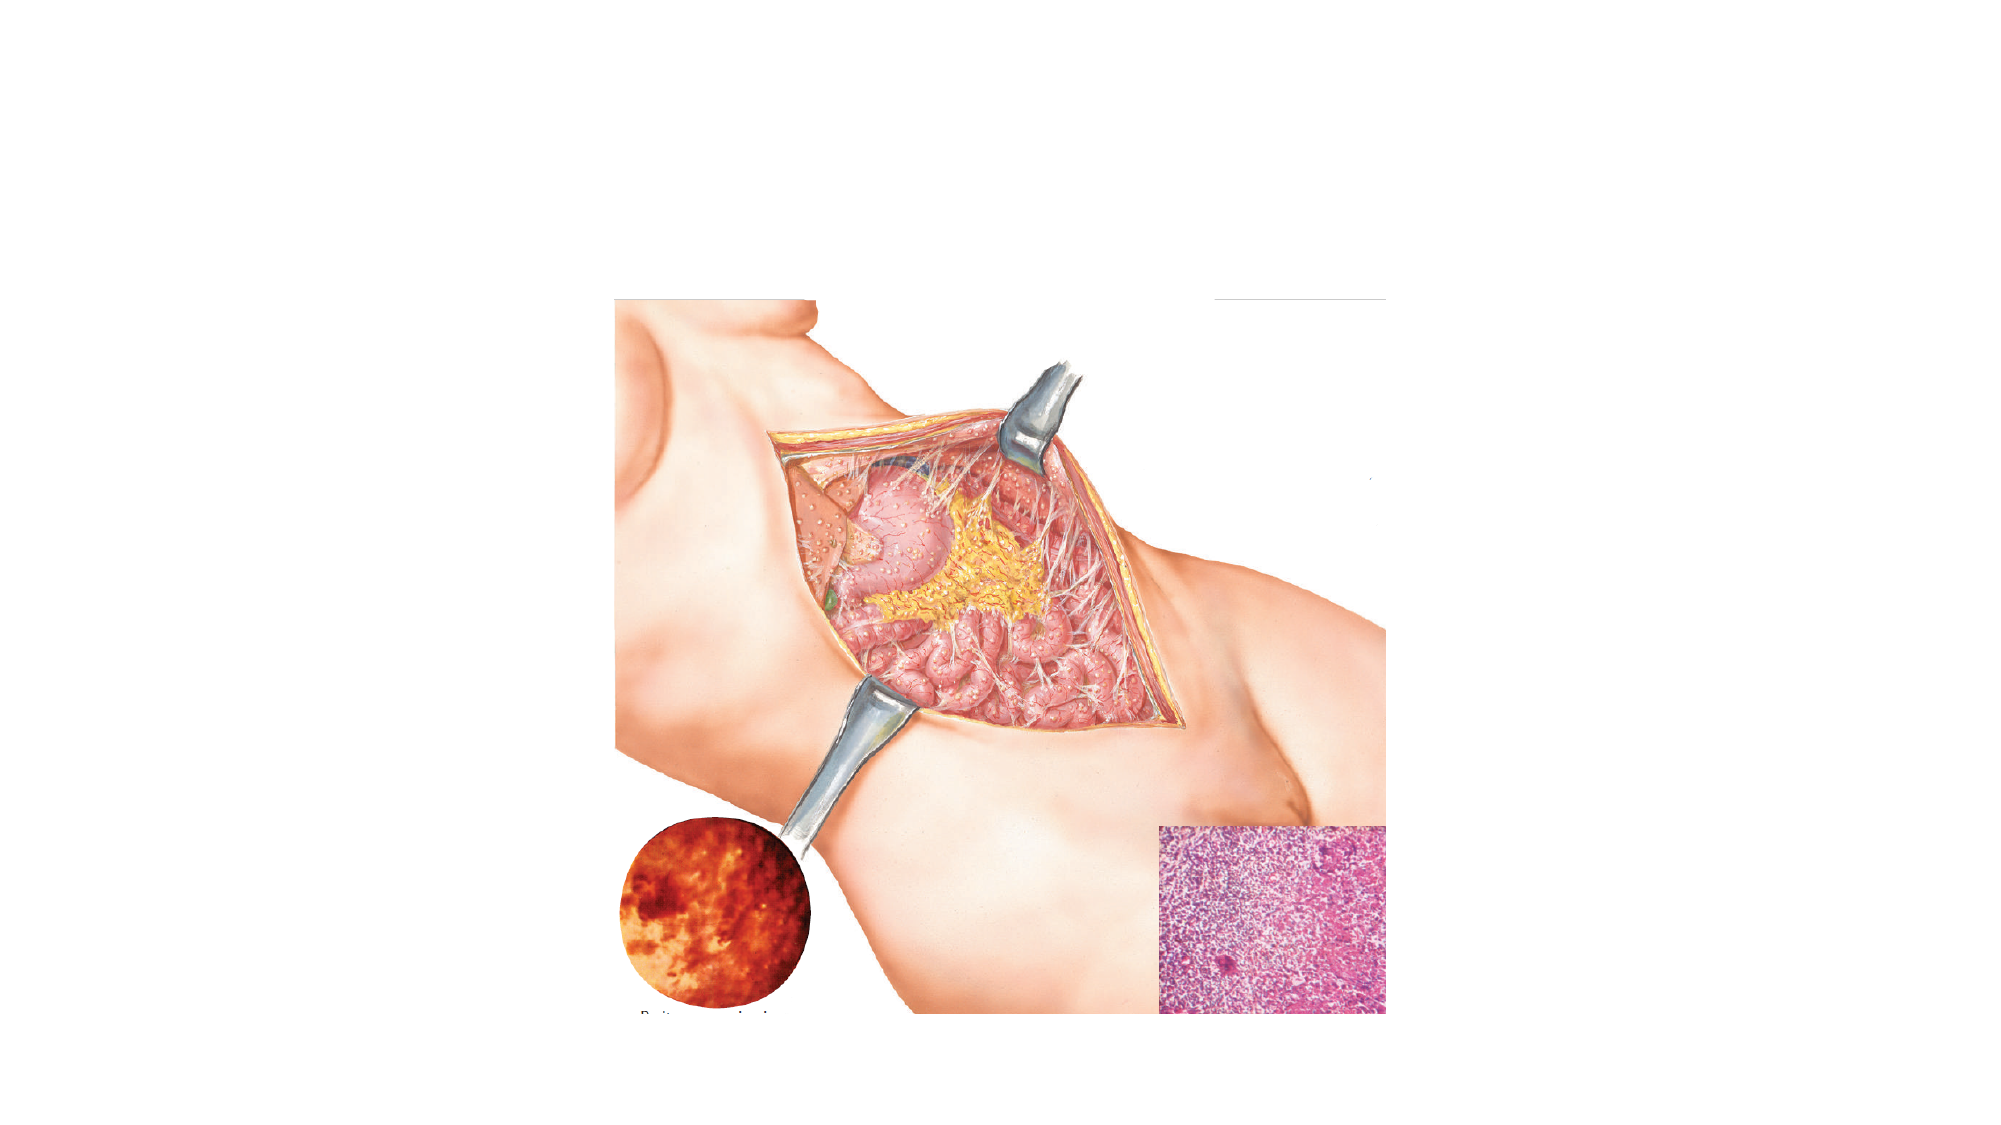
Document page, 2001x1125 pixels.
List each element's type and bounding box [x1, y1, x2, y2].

picture [614, 299, 1386, 1014]
